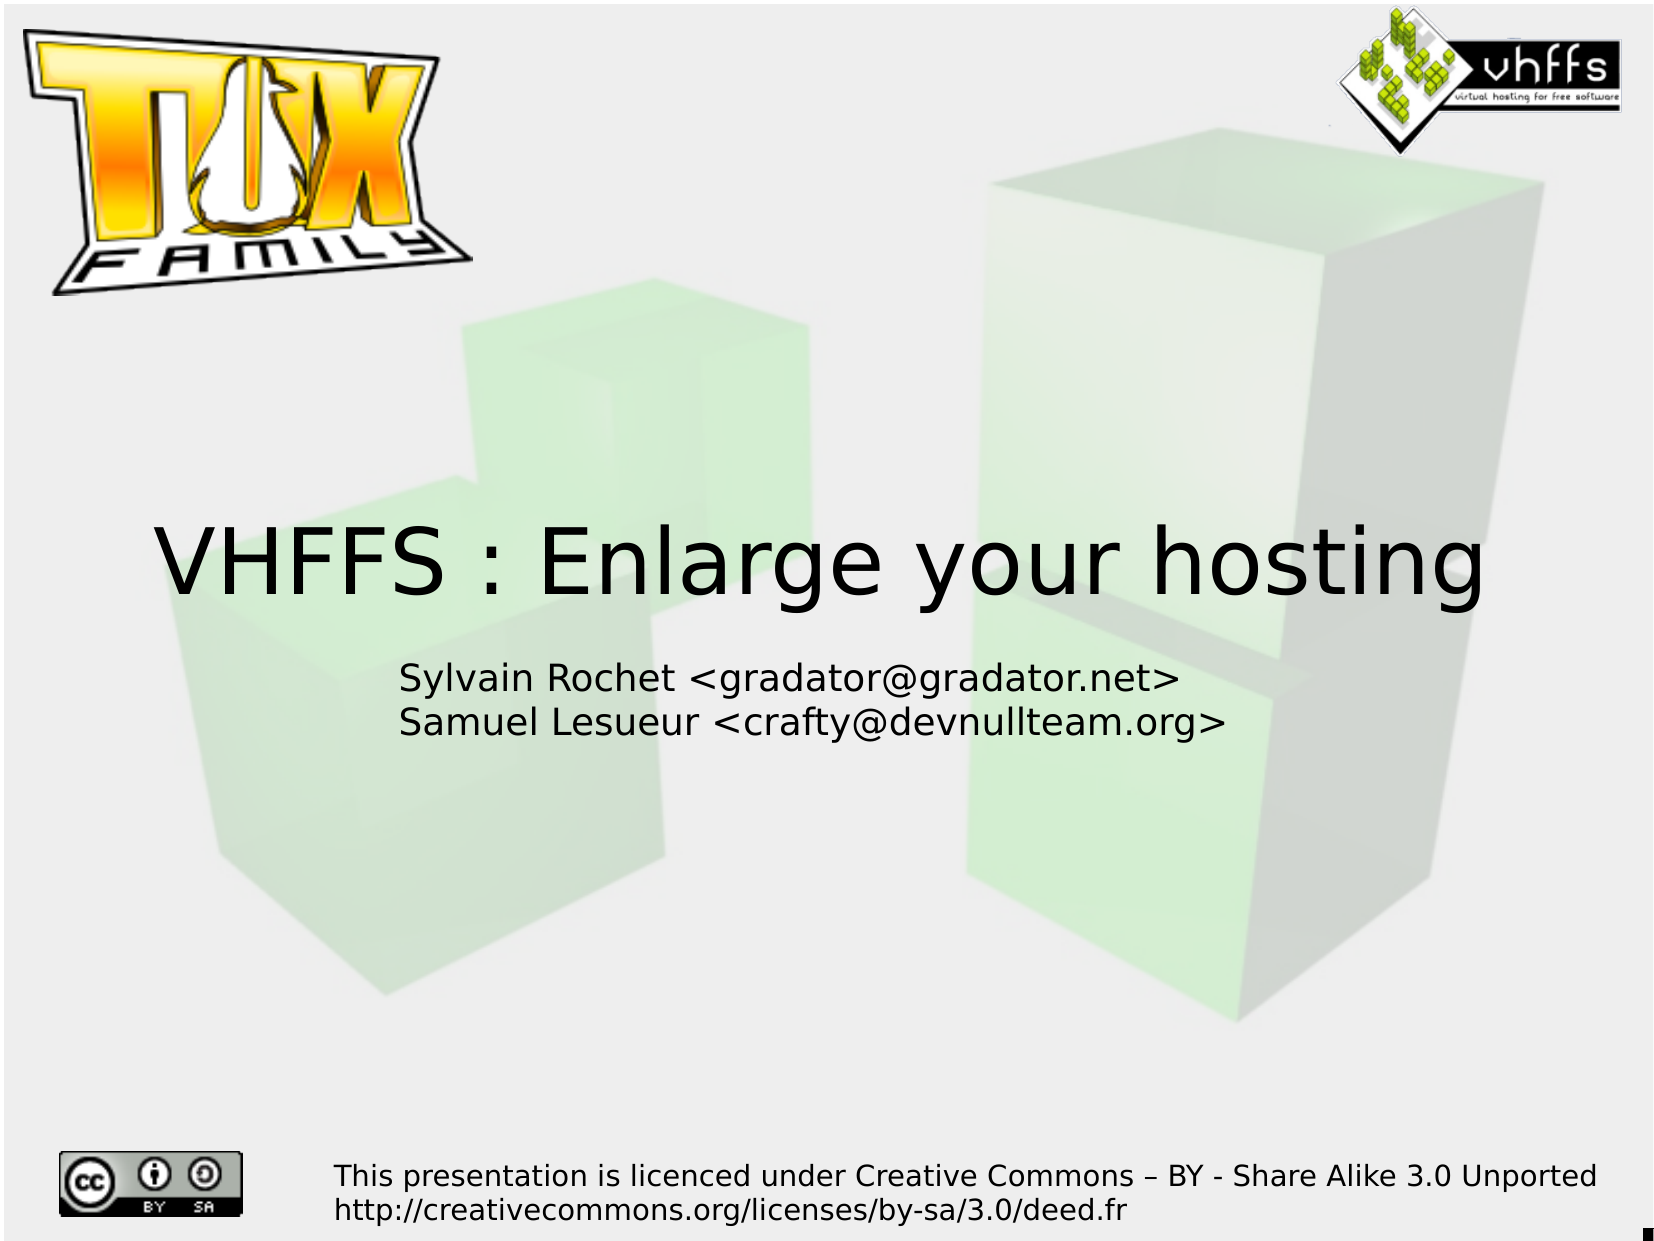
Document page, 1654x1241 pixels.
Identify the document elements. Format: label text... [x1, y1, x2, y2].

picture [4, 0, 1654, 1241]
text_box This presentation is licenced under Creative Commons – BY - Share Alike 3.0 Unported http://creativecommons.org/licenses/by-sa/3.0/deed.fr [319, 1151, 1614, 1235]
text_box [1643, 1228, 1654, 1241]
text_box Sylvain Rochet <gradator@gradator.net> Samuel Lesueur <crafty@devnullteam.org> [383, 649, 1329, 768]
text_box VHFFS : Enlarge your hosting [138, 501, 1536, 624]
